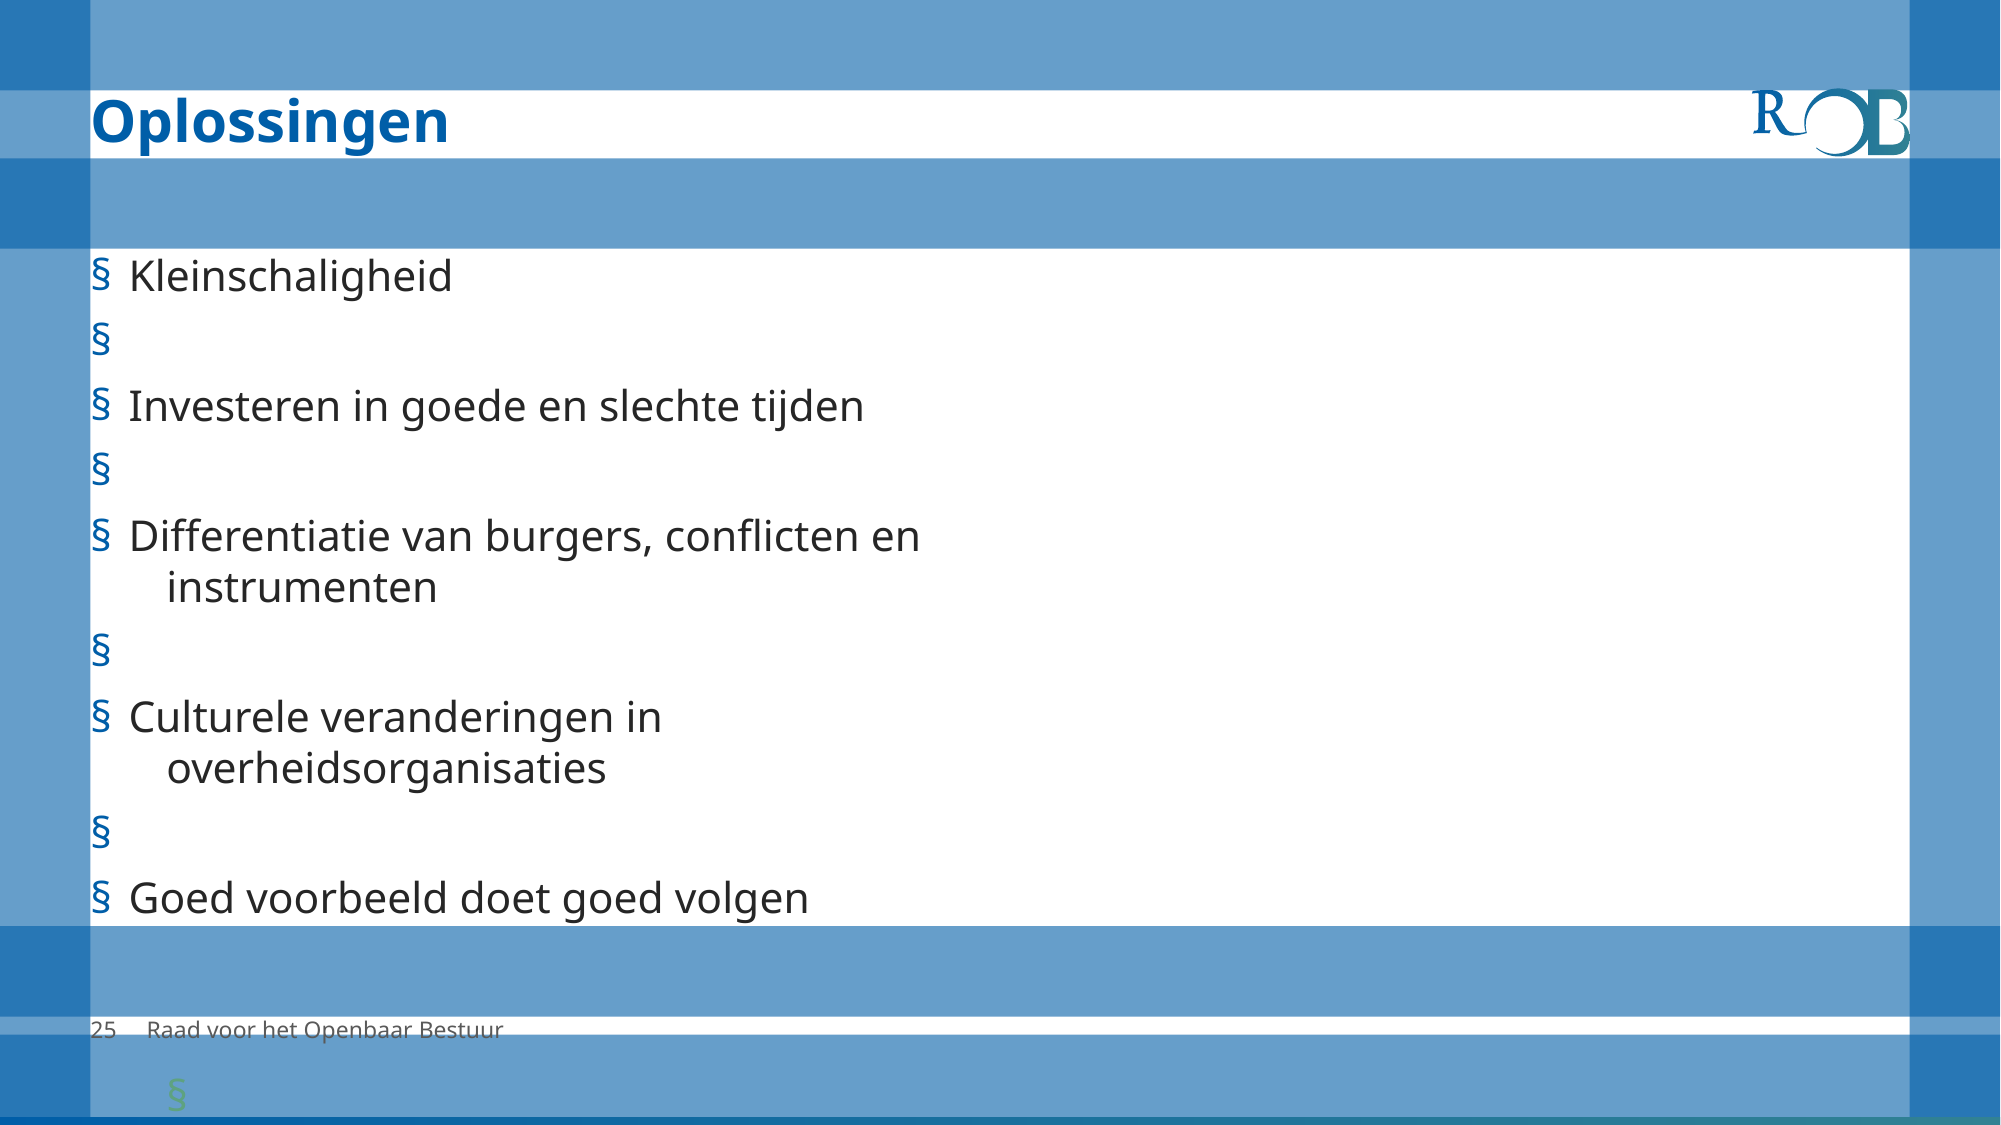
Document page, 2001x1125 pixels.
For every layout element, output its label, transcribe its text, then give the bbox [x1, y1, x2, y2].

text_box 25 [90, 1015, 143, 1037]
list Kleinschaligheid Investeren in goede en slechte tijden Differentiatie van burgers, conflicten en instrumenten Culturele veranderingen in overheidsorganisaties Goed voorbeeld doet goed volgen [90, 248, 1910, 928]
title Oplossingen [90, 91, 1662, 160]
text_box Raad voor het Openbaar Bestuur [146, 1015, 570, 1037]
